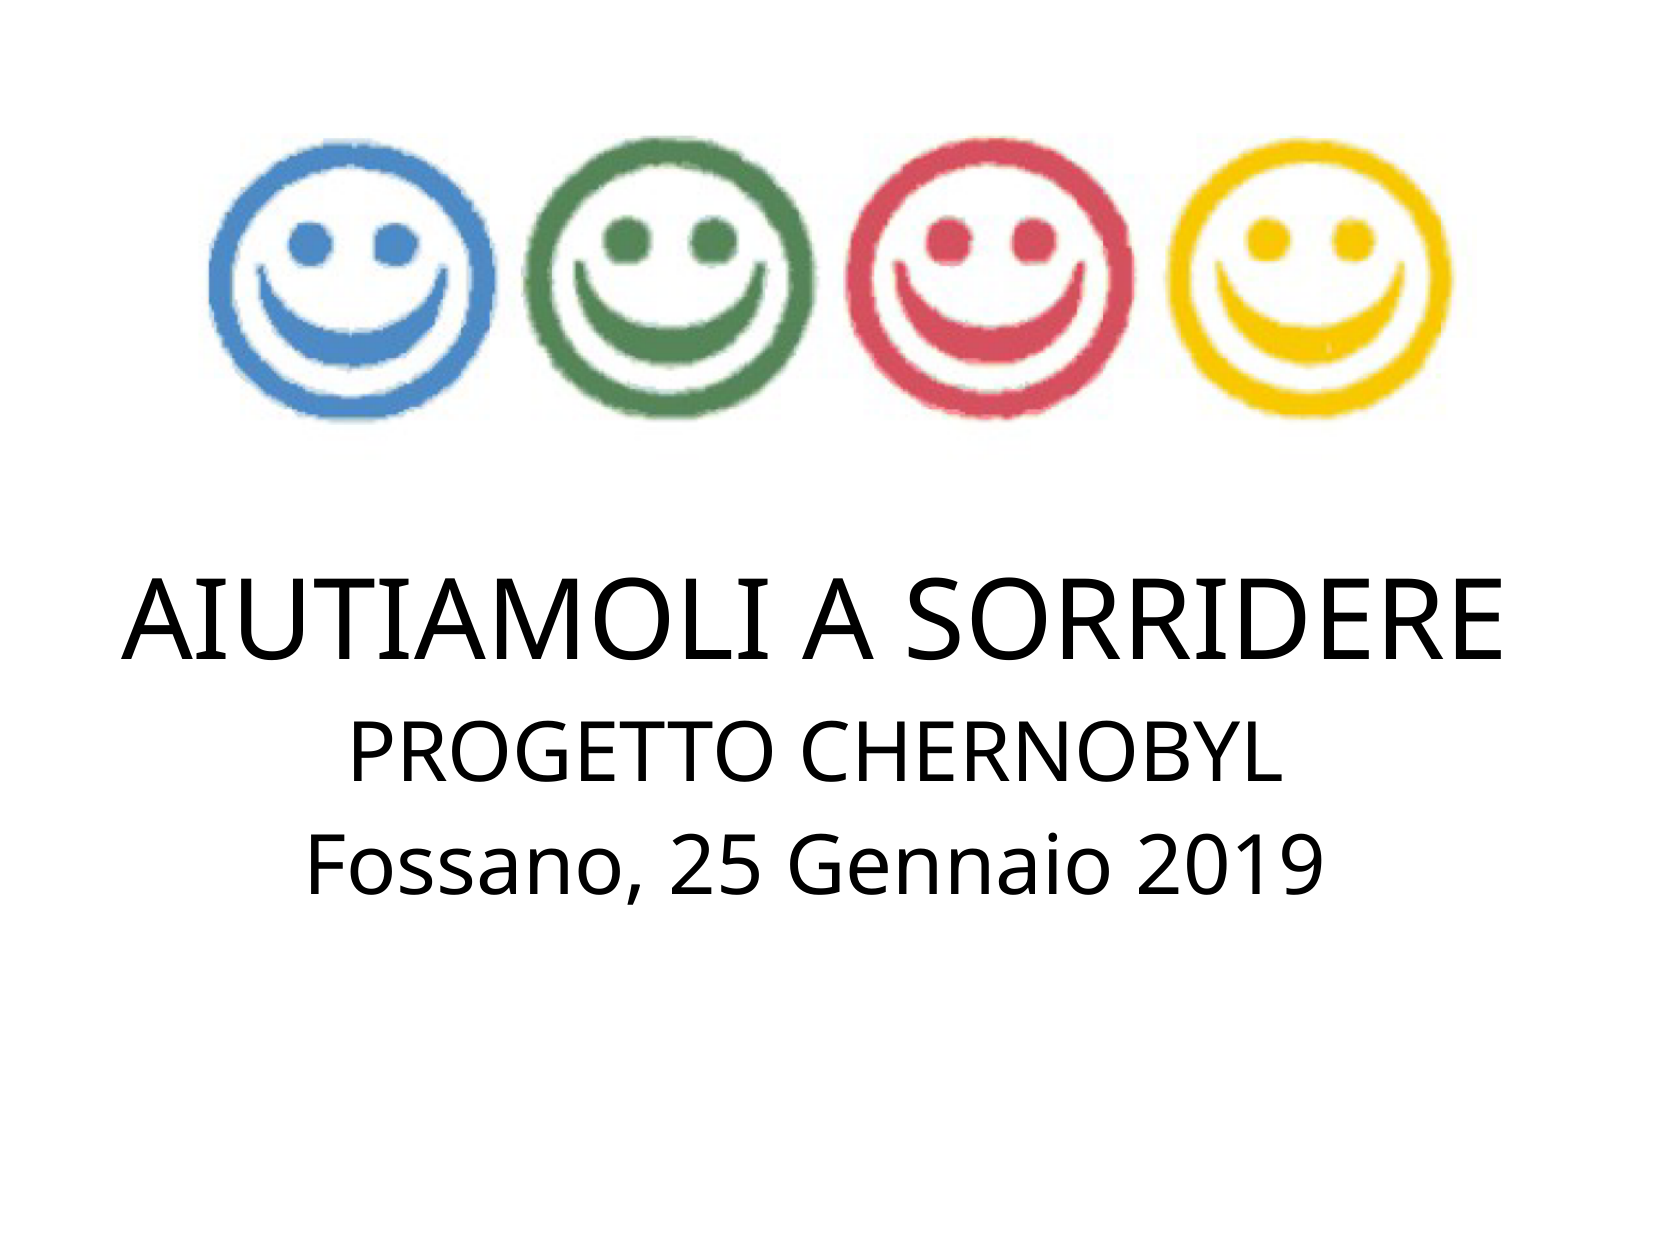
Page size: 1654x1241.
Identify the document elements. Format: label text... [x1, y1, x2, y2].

picture [177, 82, 1477, 474]
text_box AIUTIAMOLI A SORRIDERE PROGETTO CHERNOBYL Fossano, 25 Gennaio 2019 [106, 531, 1654, 946]
